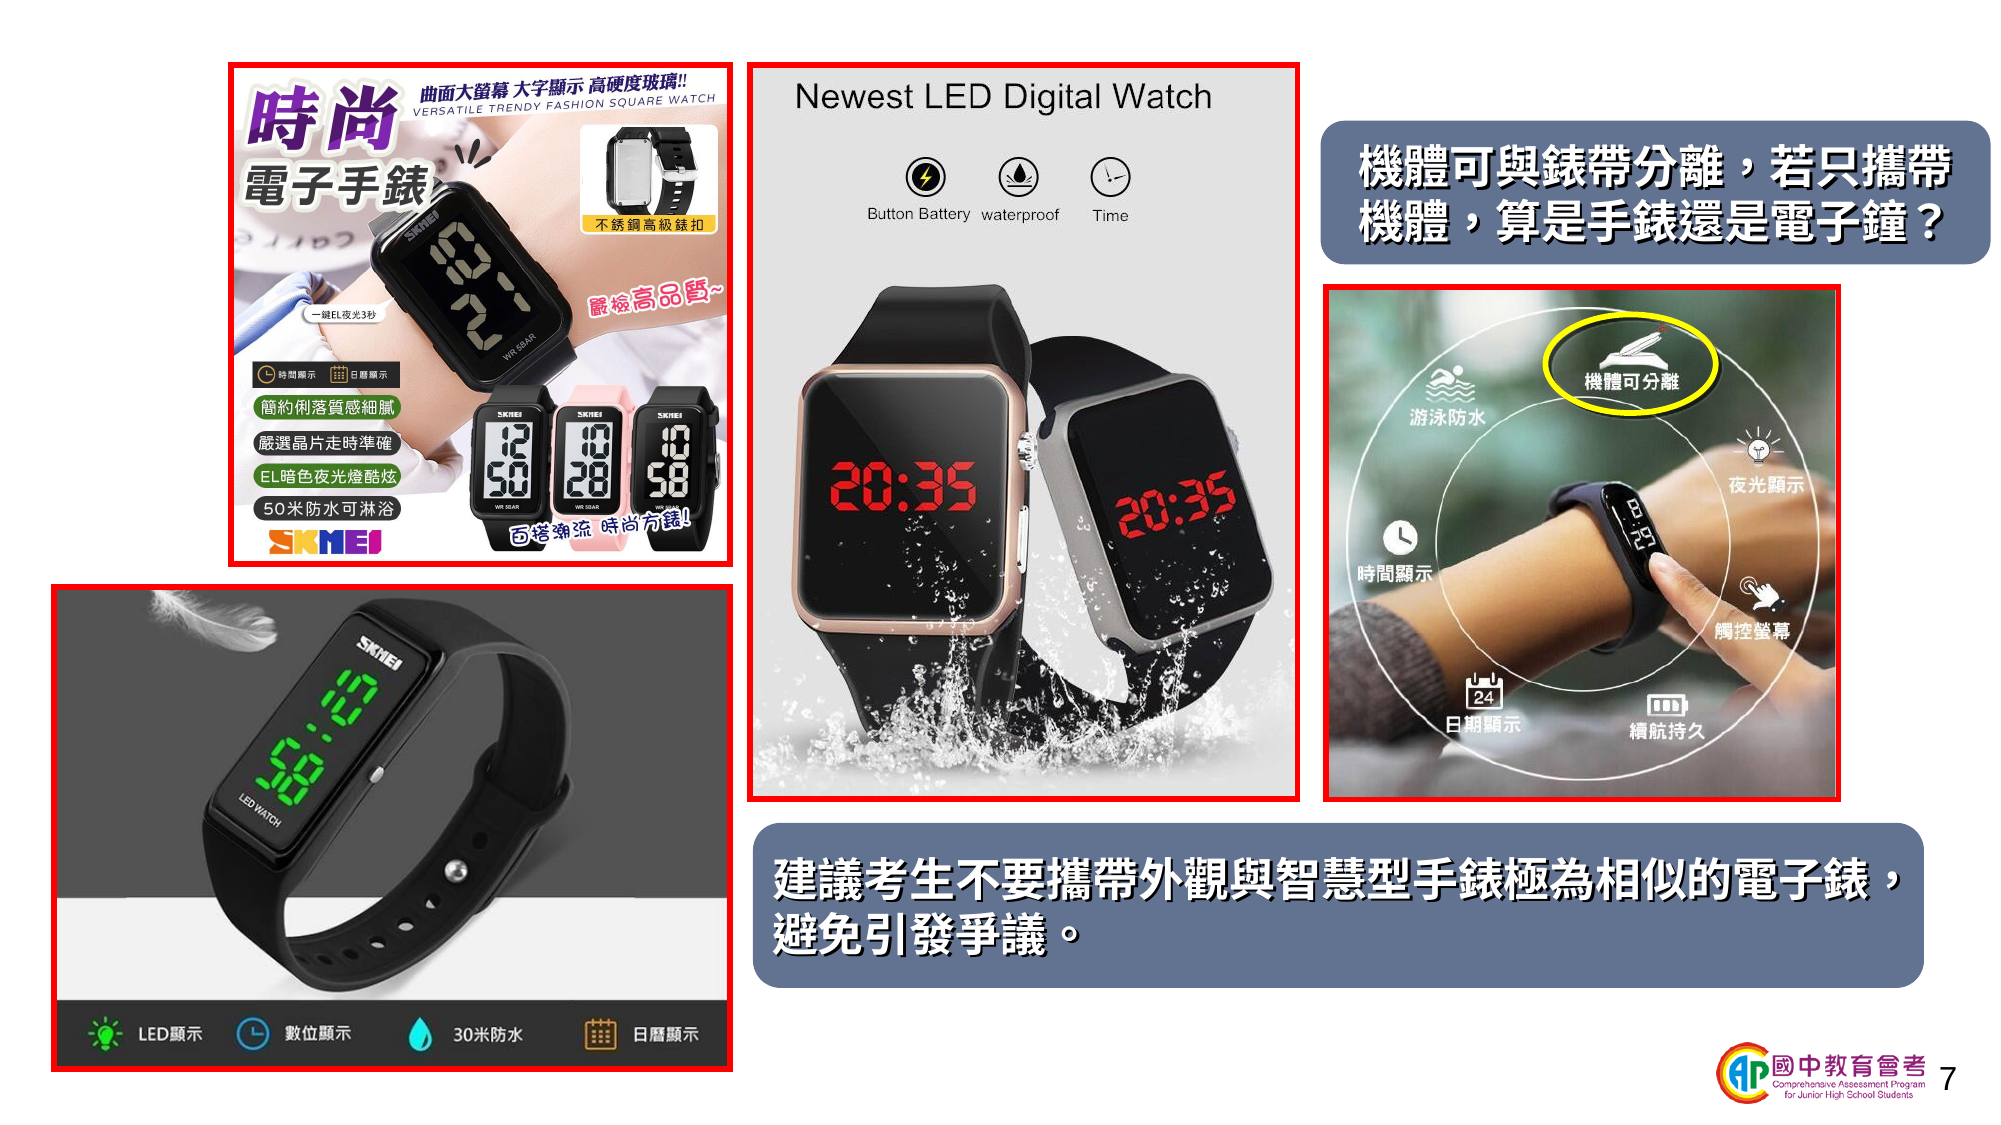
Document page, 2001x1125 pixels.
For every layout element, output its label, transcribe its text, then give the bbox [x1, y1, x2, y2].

picture [752, 67, 1295, 797]
text_box 建議考生不要攜帶外觀與智慧型手錶極為相似的電子錶，避免引發爭議。 [752, 822, 1924, 988]
text_box 機體可與錶帶分離，若只攜帶機體，算是手錶還是電子鐘？ [1320, 120, 1991, 265]
picture [233, 67, 727, 561]
picture [56, 590, 727, 1067]
text_box [1923, 1047, 2000, 1108]
picture [1328, 289, 1836, 797]
